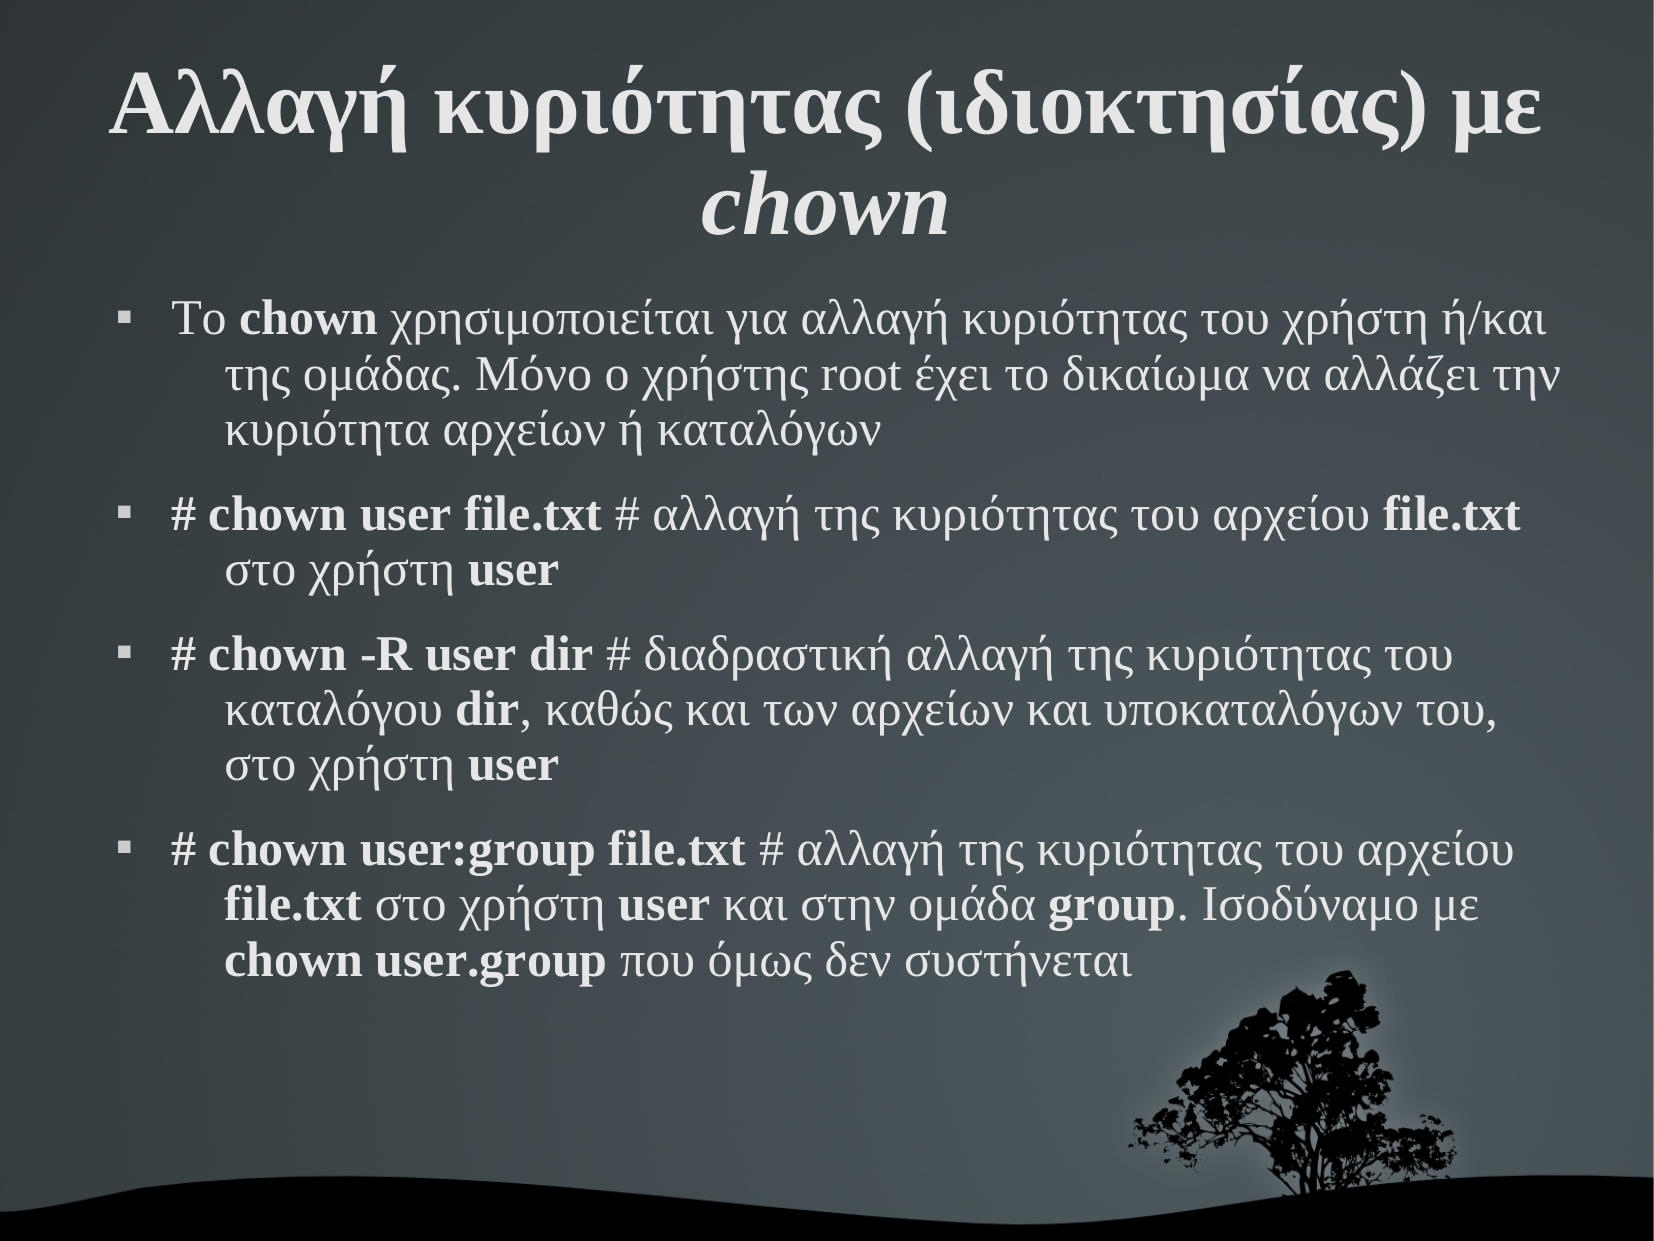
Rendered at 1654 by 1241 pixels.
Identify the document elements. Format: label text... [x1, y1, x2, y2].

title Αλλαγή κυριότητας (ιδιοκτησίας) με chown [82, 33, 1571, 273]
list To chown χρησιμοποιείται για αλλαγή κυριότητας του χρήστη ή/και της ομάδας. Mόνο ο χρήστης root έχει το δικαίωμα να αλλάζει την κυριότητα αρχείων ή καταλόγων # chown user file.txt # αλλαγή της κυριότητας του αρχείου file.txt στο χρήστη user # chown -R user dir # διαδραστική αλλαγή της κυριότητας του καταλόγου dir, καθώς και των αρχείων και υποκαταλόγων του, στο χρήστη user # chown user:group file.txt # αλλαγή της κυριότητας του αρχείου file.txt στο χρήστη user και στην ομάδα group. Ισοδύναμο με chown user.group που όμως δεν συστήνεται [82, 290, 1571, 1109]
picture [0, 0, 1654, 1241]
